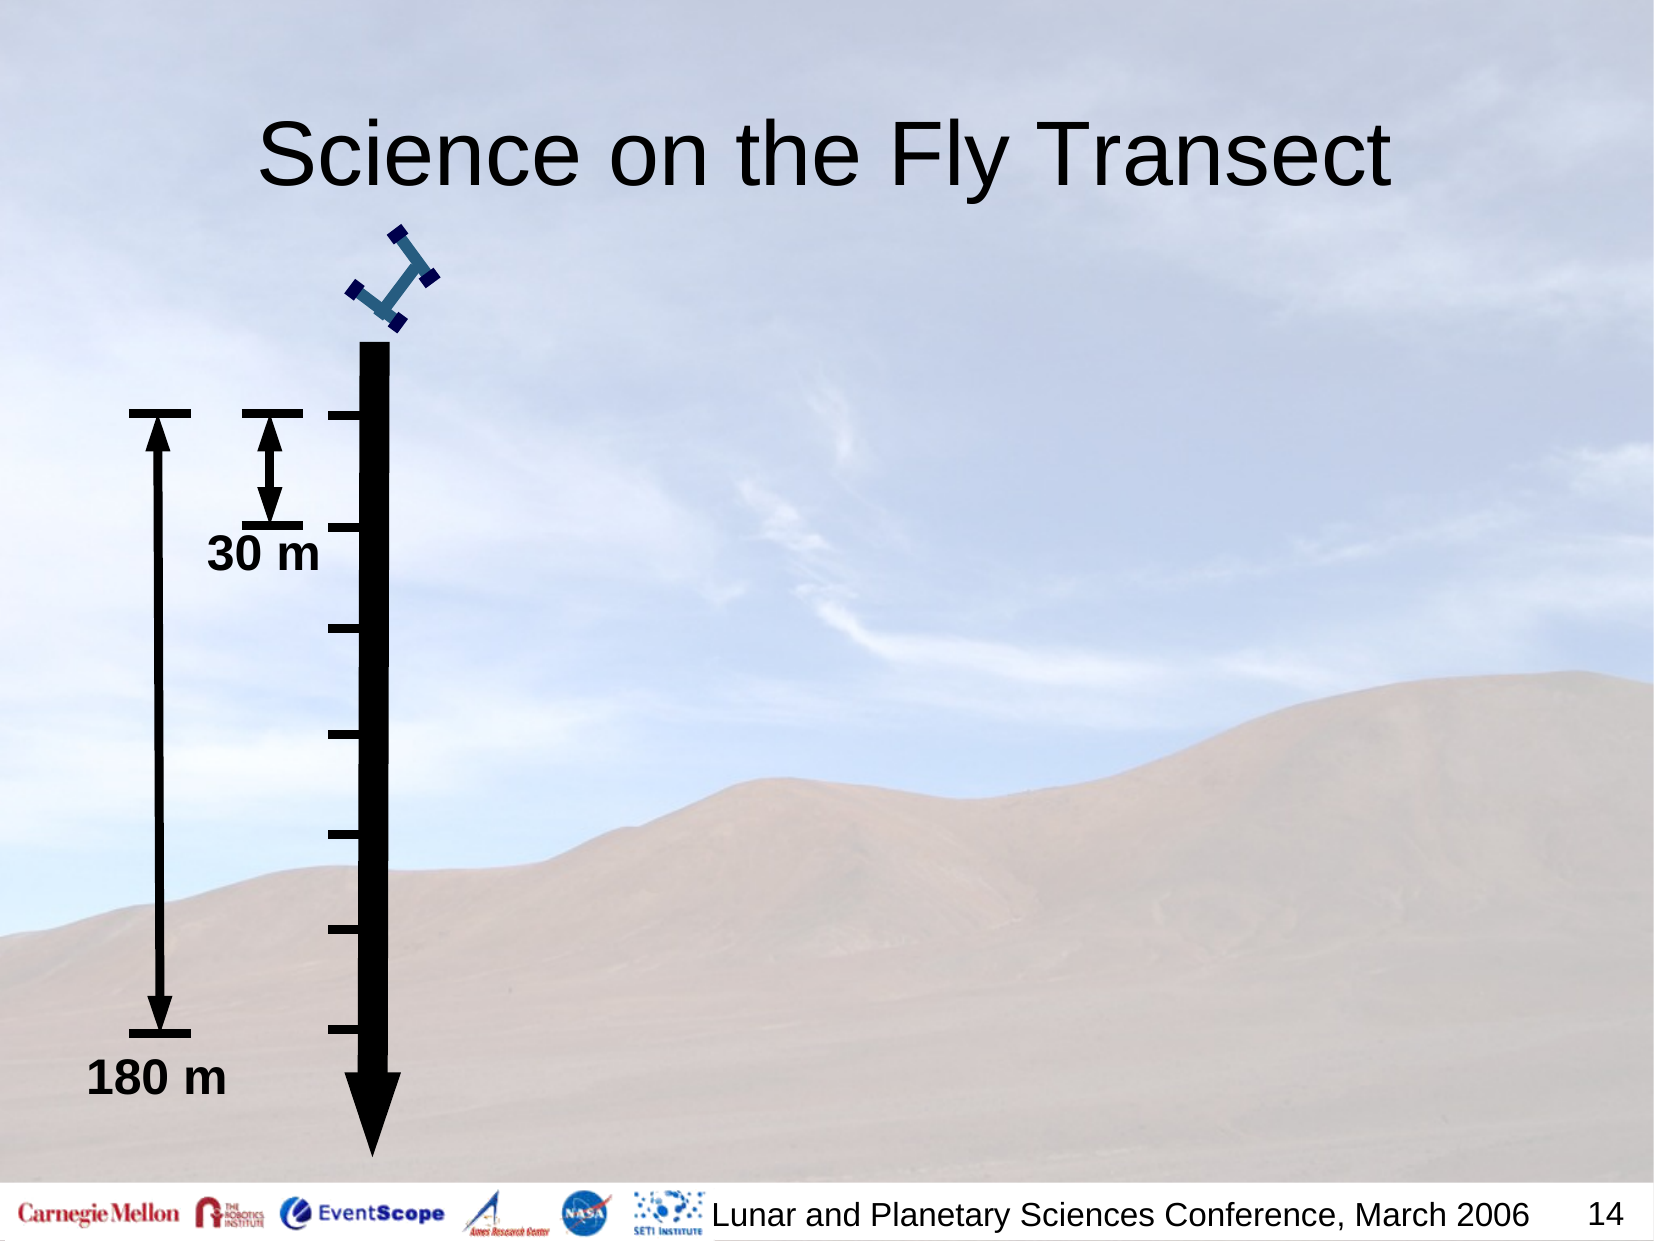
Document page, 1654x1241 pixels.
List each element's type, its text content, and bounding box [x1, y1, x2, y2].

text_box 180 m [71, 1041, 240, 1113]
text_box 30 m [192, 518, 334, 589]
picture [5, 1188, 715, 1241]
title Science on the Fly Transect [79, 49, 1572, 257]
picture [0, 0, 1654, 1182]
